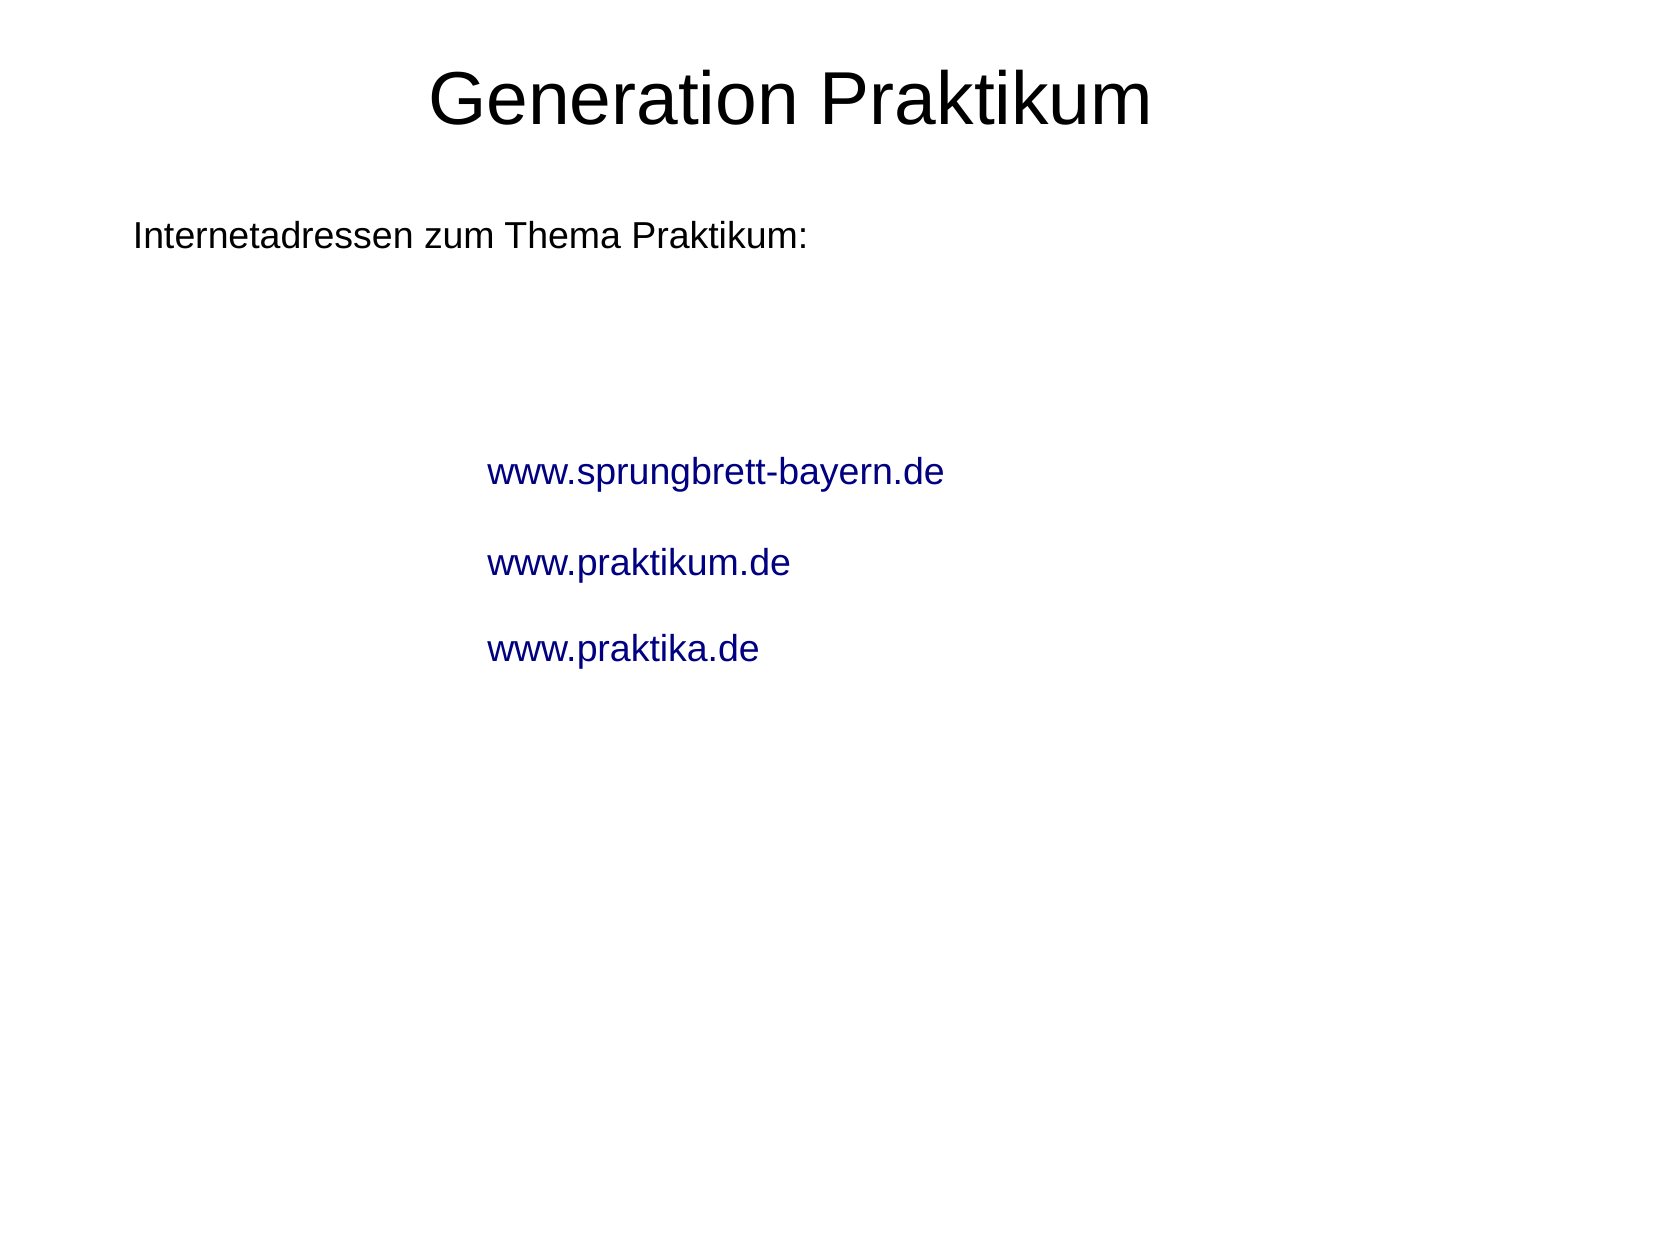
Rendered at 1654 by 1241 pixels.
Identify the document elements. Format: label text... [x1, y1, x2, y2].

text_box www.praktika.de [472, 620, 773, 677]
text_box www.praktikum.de [472, 533, 804, 591]
text_box www.sprungbrett-bayern.de [472, 442, 968, 500]
text_box Generation Praktikum [413, 48, 1270, 148]
text_box Internetadressen zum Thema Praktikum: [118, 206, 827, 264]
